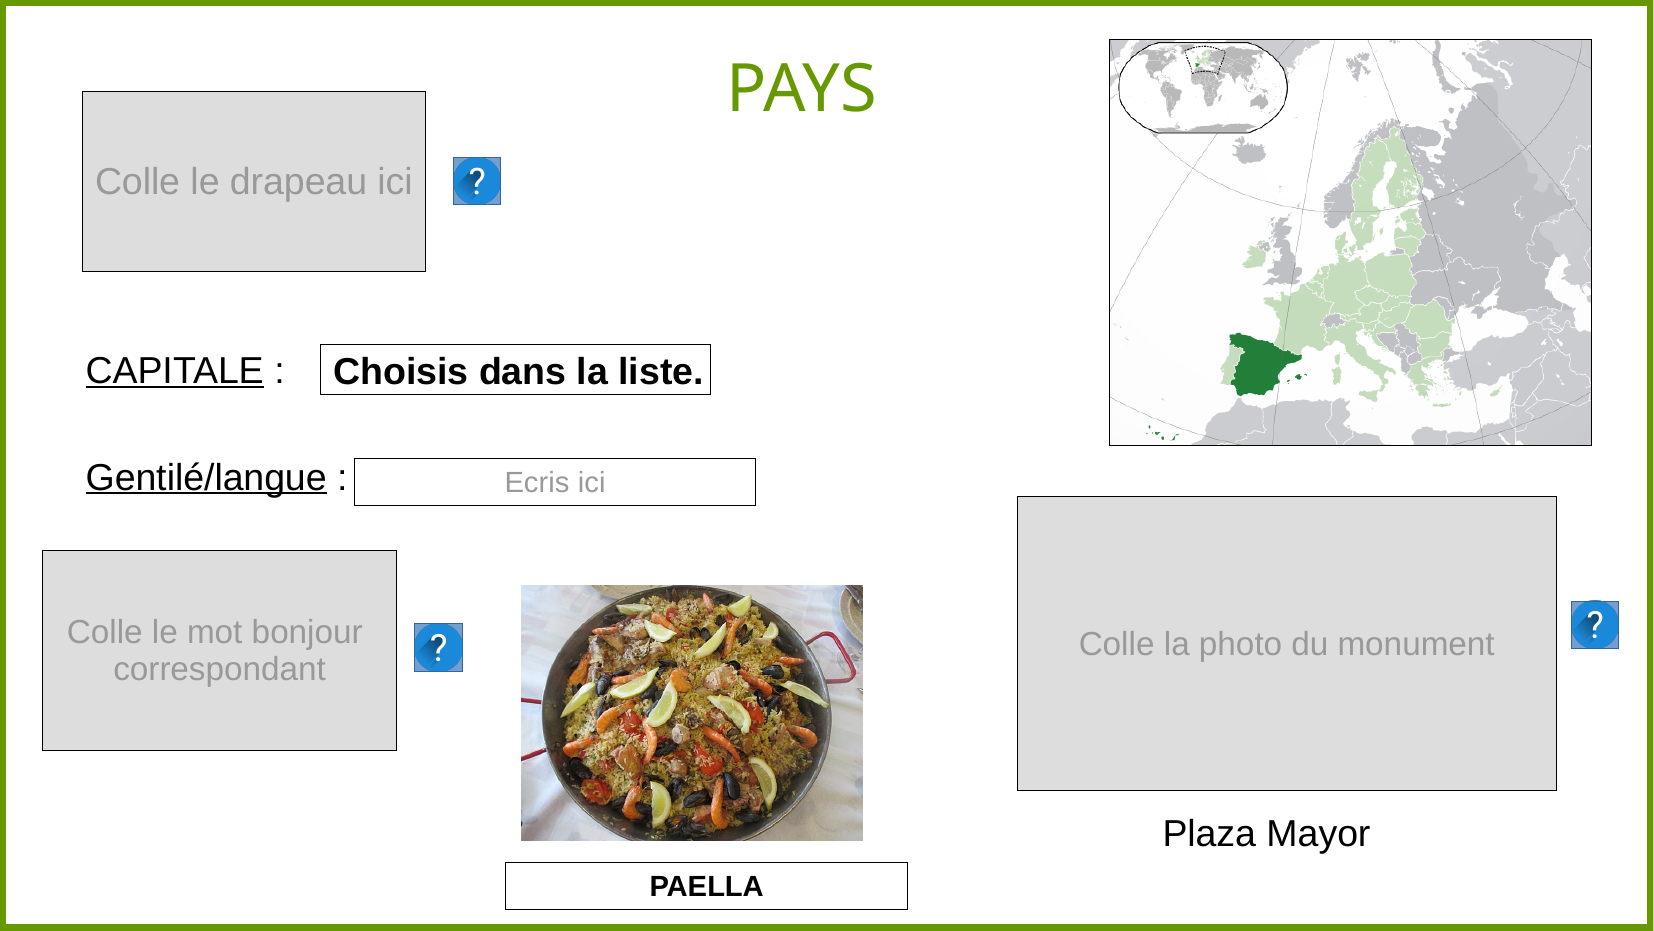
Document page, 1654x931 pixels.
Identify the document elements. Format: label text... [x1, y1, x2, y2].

text_box Plaza Mayor [1147, 804, 1448, 862]
picture [1109, 39, 1592, 446]
picture [453, 157, 501, 205]
picture [521, 585, 863, 841]
text_box PAELLA [505, 862, 908, 910]
text_box PAYS [712, 32, 902, 126]
text_box Colle le drapeau ici [82, 91, 426, 272]
picture [414, 623, 463, 672]
text_box Colle le mot bonjour correspondant [42, 550, 397, 751]
text_box CAPITALE : [70, 342, 308, 400]
text_box Ecris ici [367, 458, 756, 506]
text_box Gentilé/langue : [70, 448, 367, 506]
text_box Colle la photo du monument [1017, 496, 1557, 791]
picture [1571, 600, 1619, 649]
